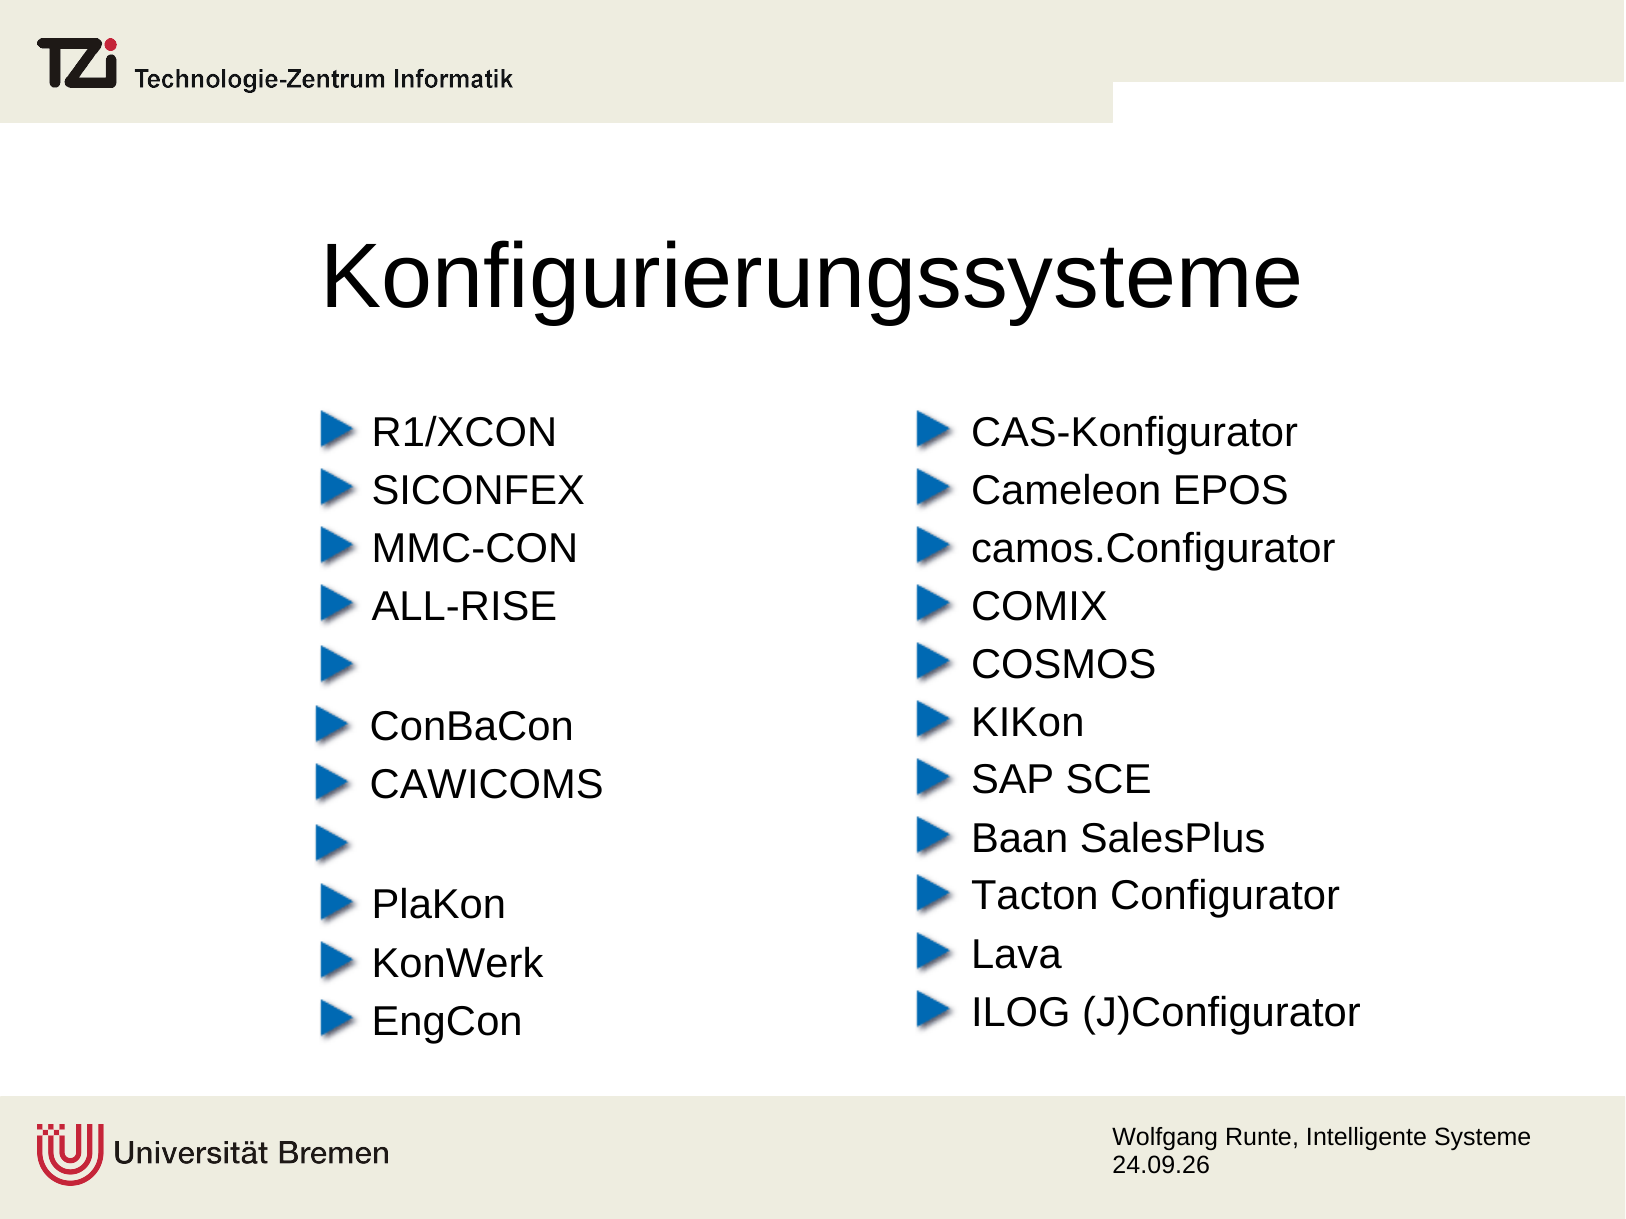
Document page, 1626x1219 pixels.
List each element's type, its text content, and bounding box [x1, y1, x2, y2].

picture [37, 1124, 388, 1186]
list R1/XCON SICONFEX MMC-CON ALL-RISE ConBaCon CAWICOMS PlaKon KonWerk EngCon [313, 409, 796, 1047]
list CAS-Konfigurator Cameleon EPOS camos.Configurator COMIX COSMOS KIKon SAP SCE Baan SalesPlus Tacton Configurator Lava ILOG (J)Configurator [914, 409, 1513, 1047]
title Konfigurierungssysteme [112, 162, 1513, 393]
picture [37, 38, 513, 93]
